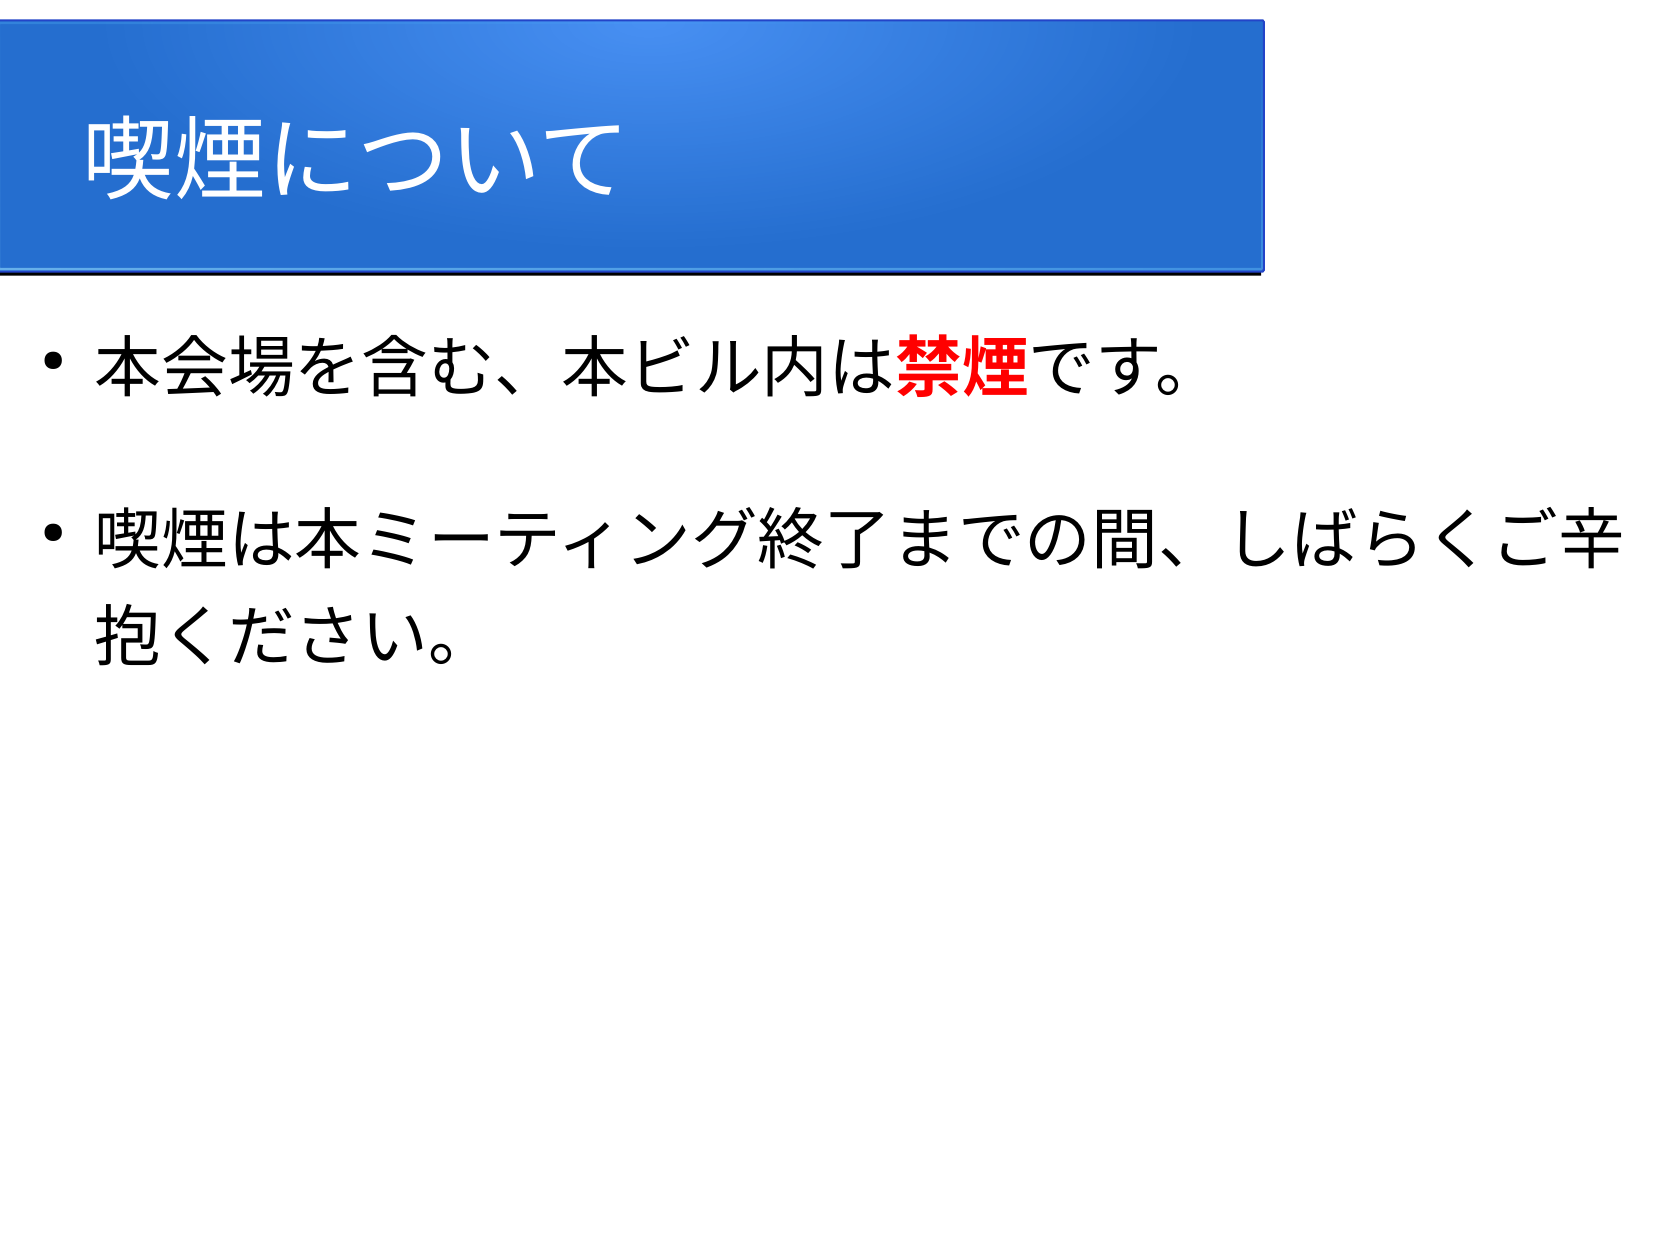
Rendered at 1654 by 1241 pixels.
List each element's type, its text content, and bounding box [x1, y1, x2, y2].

title 喫煙について [82, 49, 1250, 257]
list 本会場を含む、本ビル内は禁煙です。 喫煙は本ミーティング終了までの間、しばらくご辛抱ください。 [23, 313, 1630, 1034]
